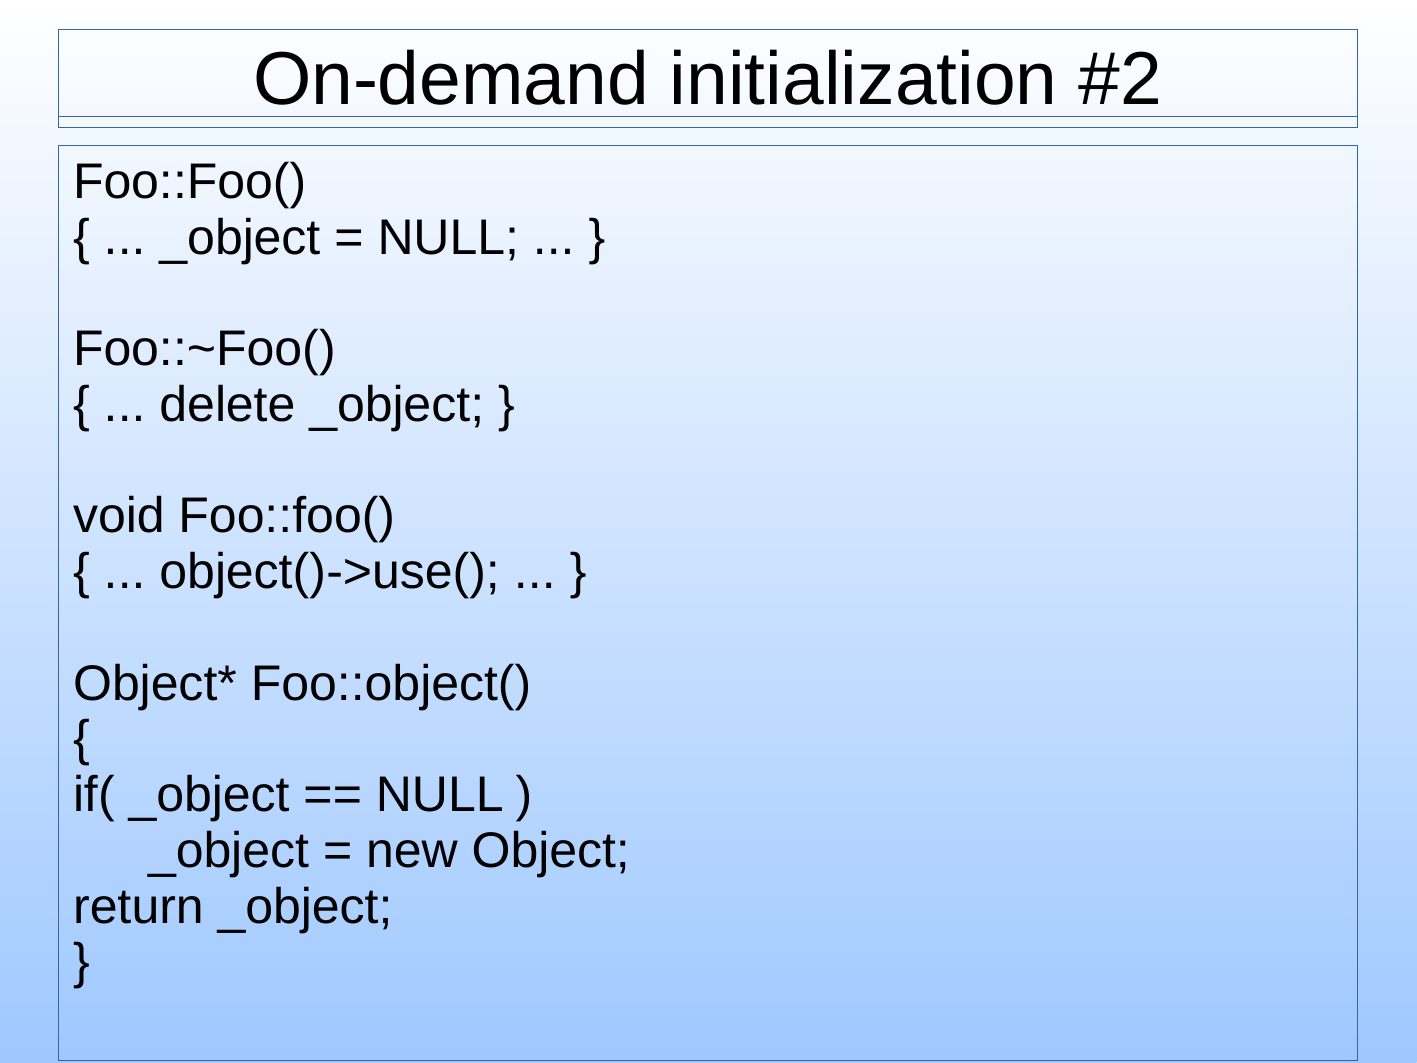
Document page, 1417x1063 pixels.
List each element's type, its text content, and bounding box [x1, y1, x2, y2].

text_box On-demand initialization #2 [58, 117, 1358, 121]
text_box On-demand initialization #2 [58, 29, 1358, 116]
text_box Foo::Foo() { ... _object = NULL; ... } Foo::~Foo() { ... delete _object; } void Foo::foo() { ... object()->use(); ... } Object* Foo::object() { if( _object == NULL ) _object = new Object; return _object; } [58, 145, 1358, 1061]
